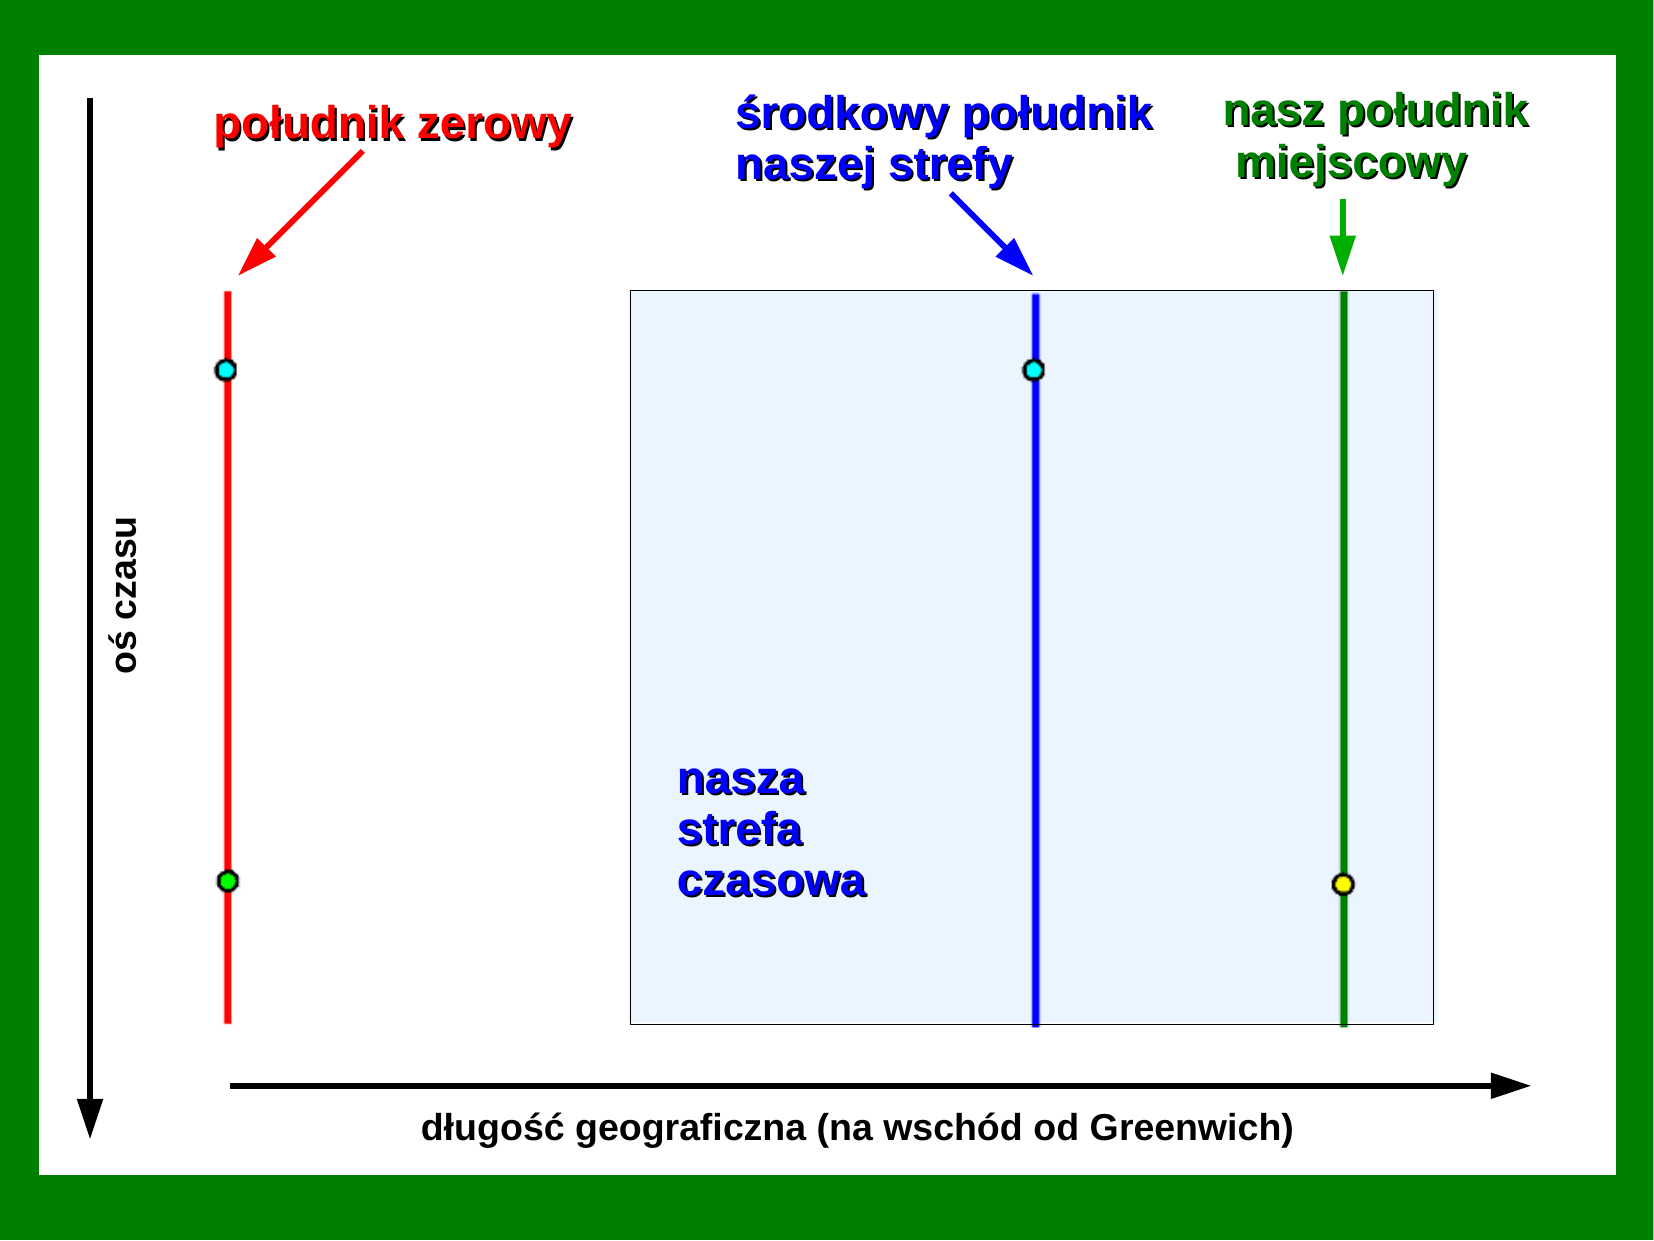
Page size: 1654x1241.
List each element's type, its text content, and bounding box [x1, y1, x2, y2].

text_box długość geograficzna (na wschód od Greenwich) [406, 1098, 1310, 1156]
text_box środkowy południk naszej strefy [720, 79, 1168, 197]
picture [39, 55, 1616, 1175]
text_box południk zerowy [198, 90, 588, 157]
text_box nasza strefa czasowa [662, 744, 881, 913]
text_box oś czasu [94, 501, 152, 690]
text_box nasz południk miejscowy [1207, 76, 1544, 195]
